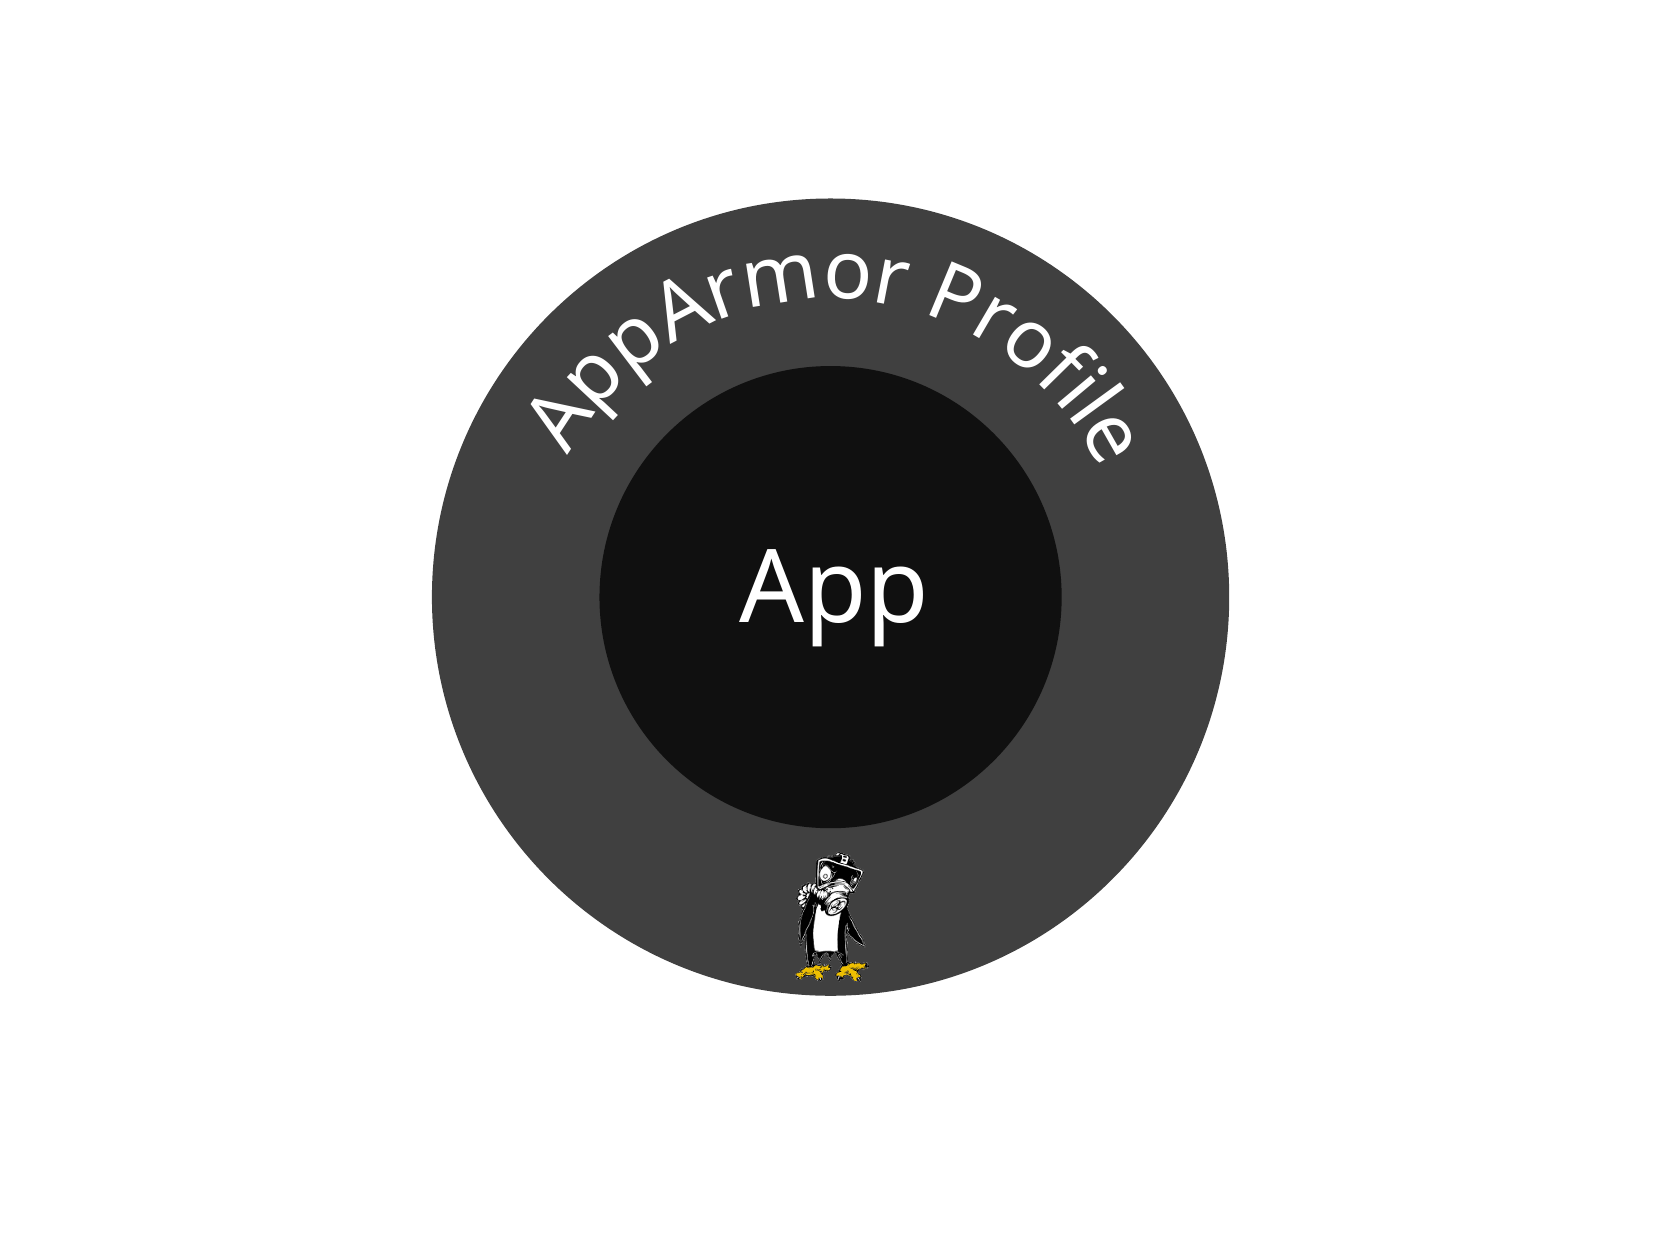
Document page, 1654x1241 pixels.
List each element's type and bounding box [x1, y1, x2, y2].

picture [379, 146, 1282, 1048]
